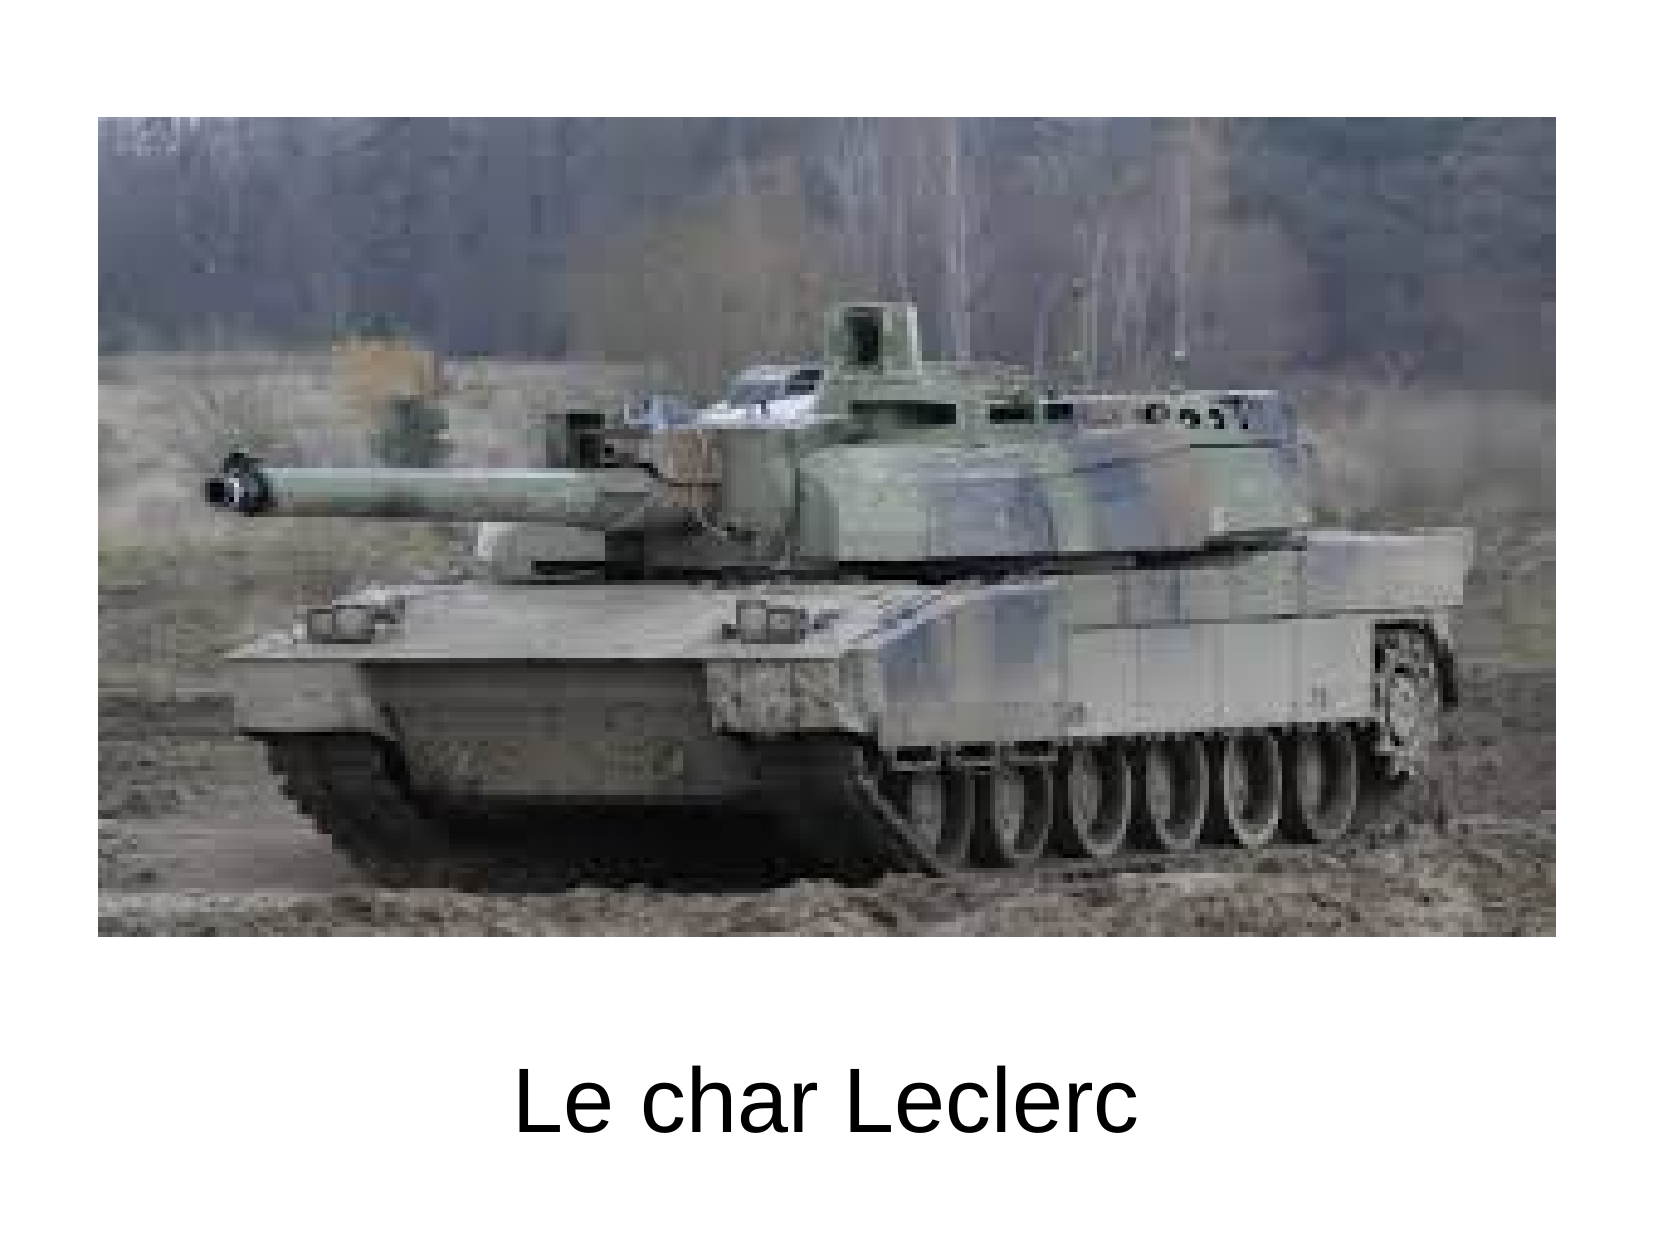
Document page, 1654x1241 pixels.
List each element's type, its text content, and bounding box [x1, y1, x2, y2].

title Le char Leclerc [82, 997, 1571, 1205]
picture [98, 117, 1556, 937]
